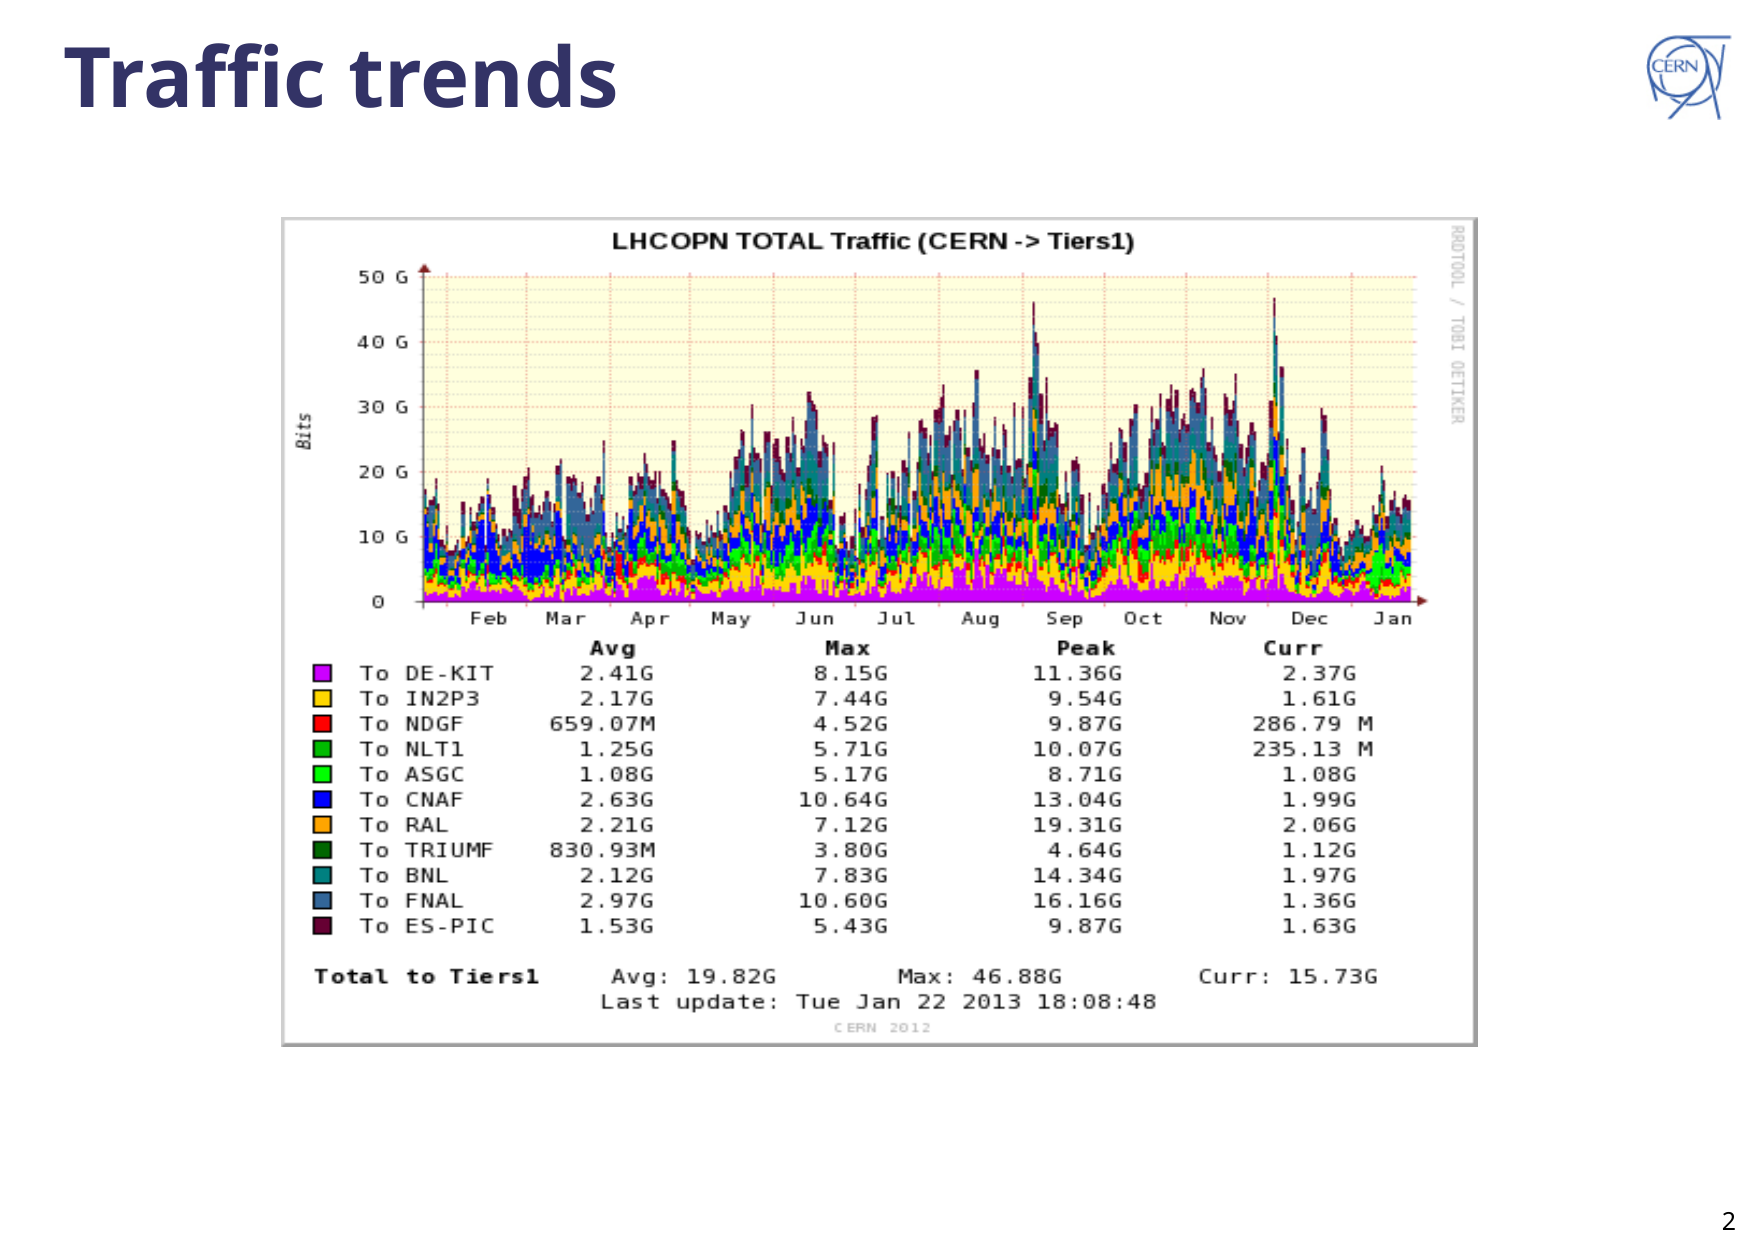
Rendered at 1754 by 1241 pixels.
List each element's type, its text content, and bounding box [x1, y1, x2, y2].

picture [1646, 34, 1732, 120]
picture [281, 217, 1478, 1047]
title Traffic trends [63, 0, 1621, 166]
